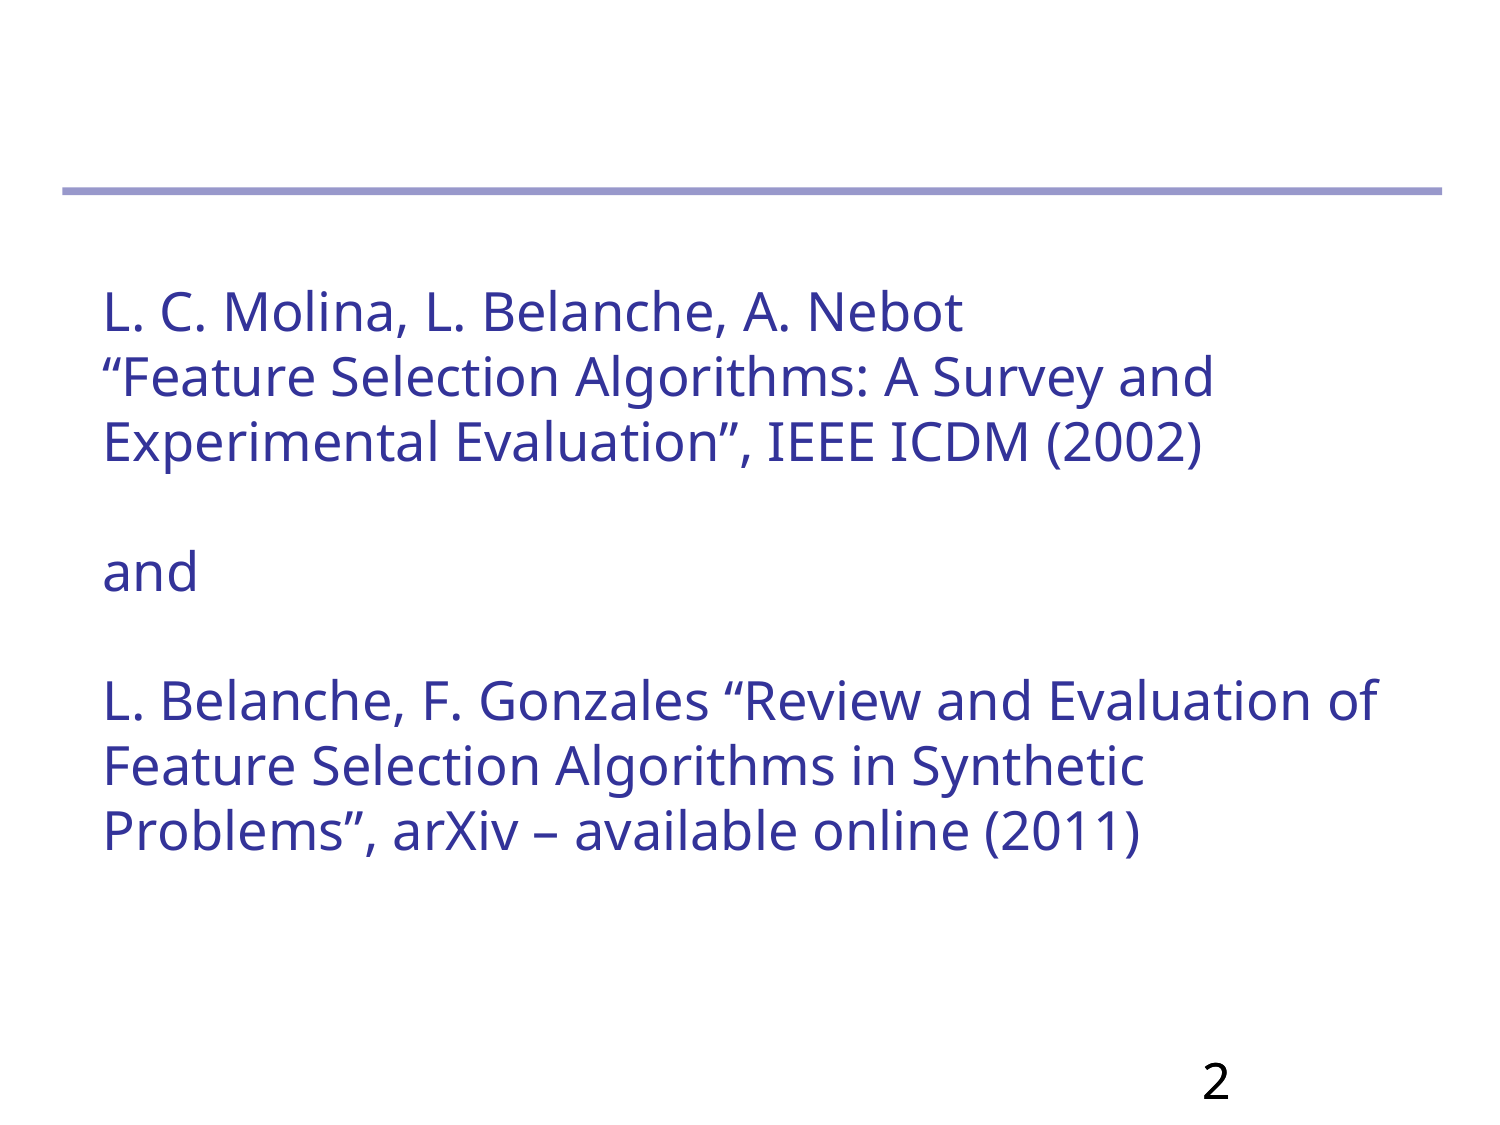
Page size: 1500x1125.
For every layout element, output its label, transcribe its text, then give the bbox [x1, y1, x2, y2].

text_box <number> [1187, 1050, 1500, 1125]
title L. C. Molina, L. Belanche, A. Nebot “Feature Selection Algorithms: A Survey and Experimental Evaluation”, IEEE ICDM (2002) and L. Belanche, F. Gonzales “Review and Evaluation of Feature Selection Algorithms in Synthetic Problems”, arXiv – available online (2011) [87, 204, 1413, 935]
